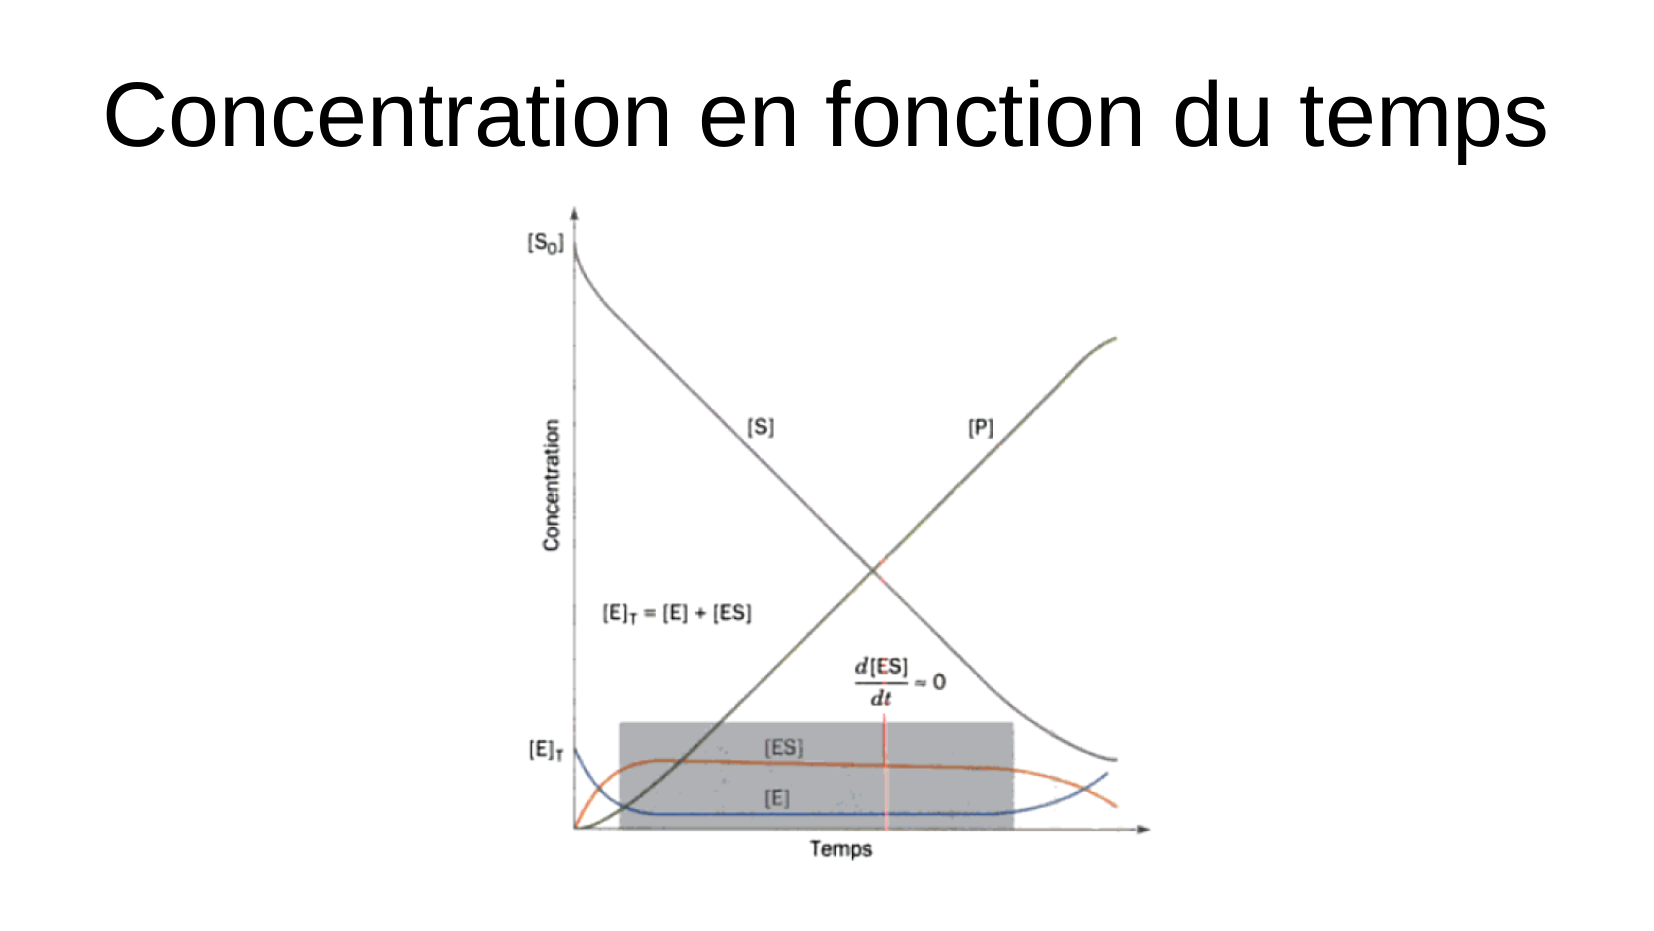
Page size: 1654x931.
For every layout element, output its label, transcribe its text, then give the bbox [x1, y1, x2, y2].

title Concentration en fonction du temps [82, 37, 1571, 193]
picture [499, 192, 1205, 864]
